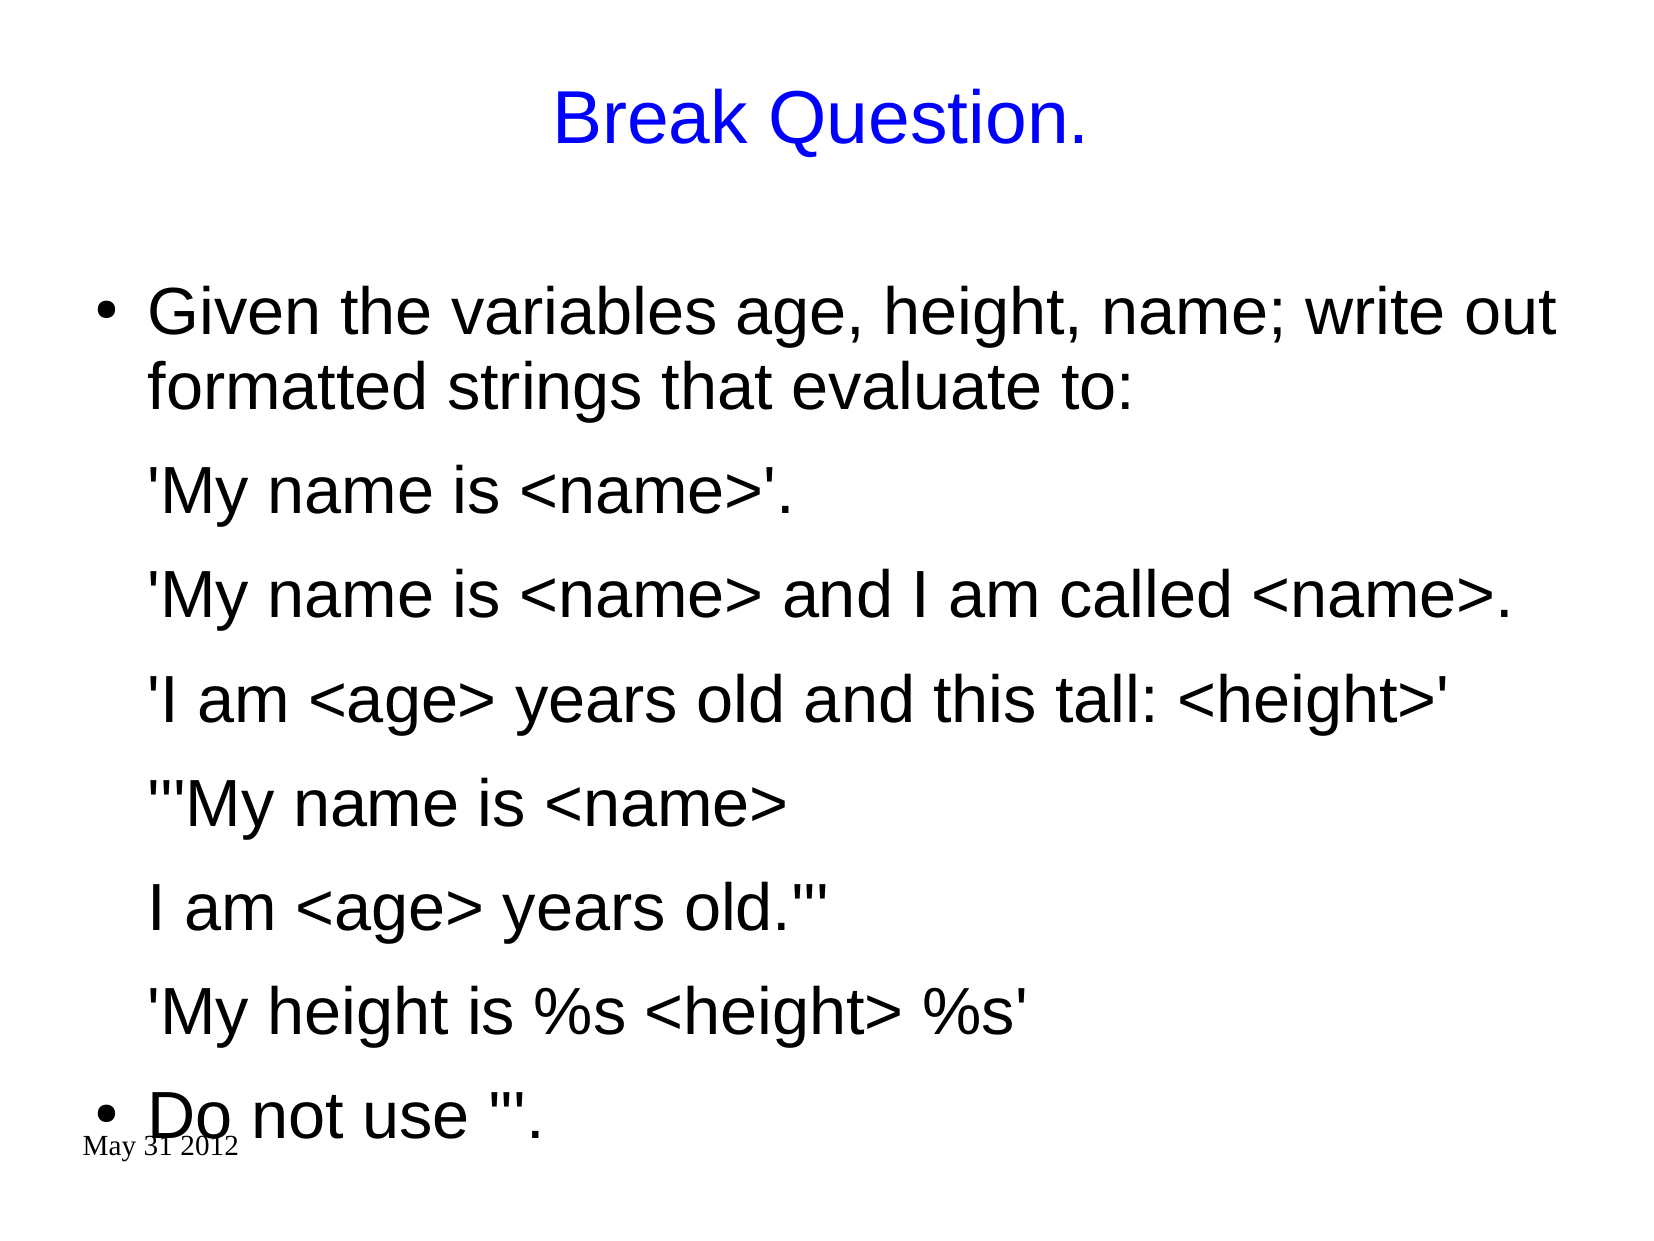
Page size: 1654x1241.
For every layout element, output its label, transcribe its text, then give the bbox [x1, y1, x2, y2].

list Given the variables age, height, name; write out formatted strings that evaluate to: 'My name is <name>'. 'My name is <name> and I am called <name>. 'I am <age> years old and this tall: <height>' '''My name is <name> I am <age> years old.''' 'My height is %s <height> %s' Do not use '''. [76, 274, 1565, 1152]
title Break Question. [76, 58, 1565, 178]
